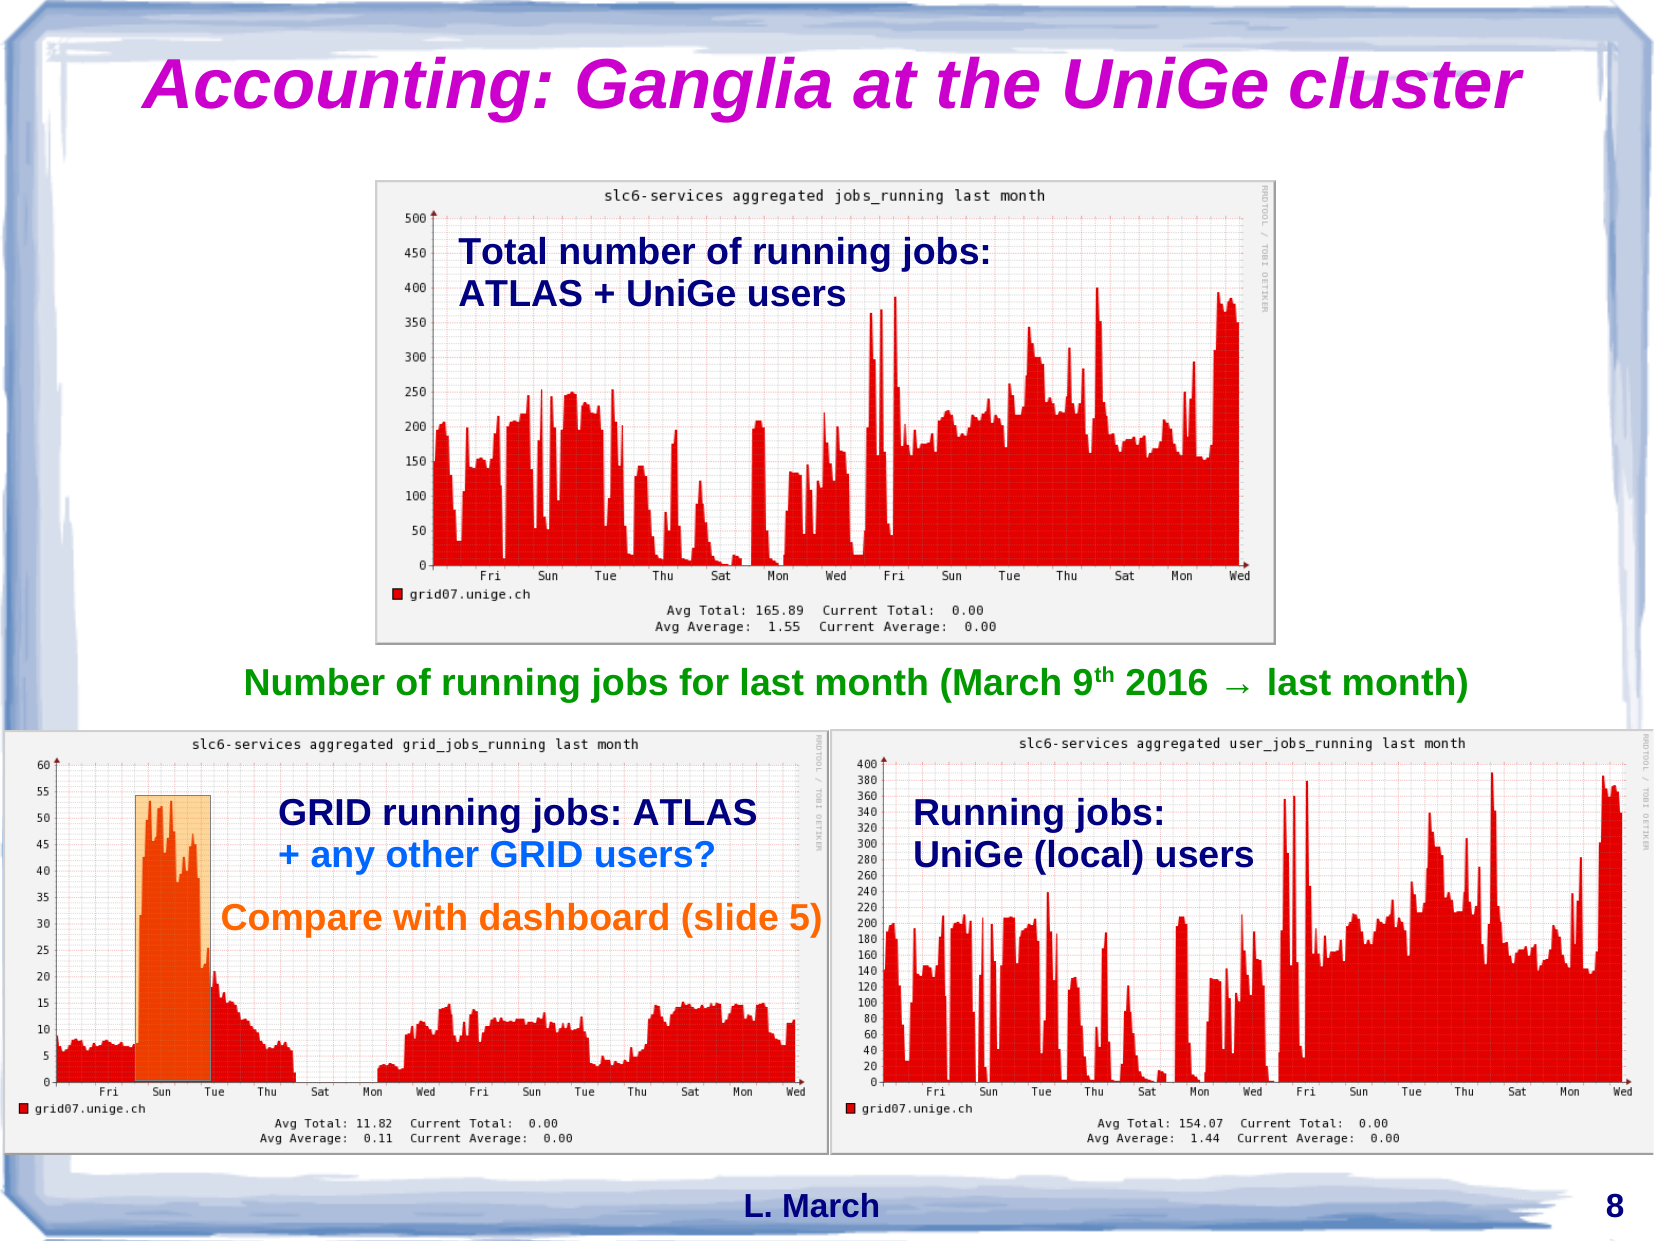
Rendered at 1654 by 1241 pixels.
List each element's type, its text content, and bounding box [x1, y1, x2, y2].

list 8 [1552, 1187, 1628, 1226]
list GRID running jobs: ATLAS + any other GRID users? [225, 791, 765, 876]
list Running jobs: UniGe (local) users [859, 791, 1267, 886]
list Compare with dashboard (slide 5) [167, 896, 844, 948]
list Number of running jobs for last month (March 9th 2016 → last month) [102, 661, 1558, 747]
picture [0, 0, 1654, 1241]
list L. March [690, 1187, 899, 1226]
text_box [135, 795, 211, 1081]
list Total number of running jobs: ATLAS + UniGe users [405, 230, 1036, 315]
title Accounting: Ganglia at the UniGe cluster [60, 4, 1606, 163]
